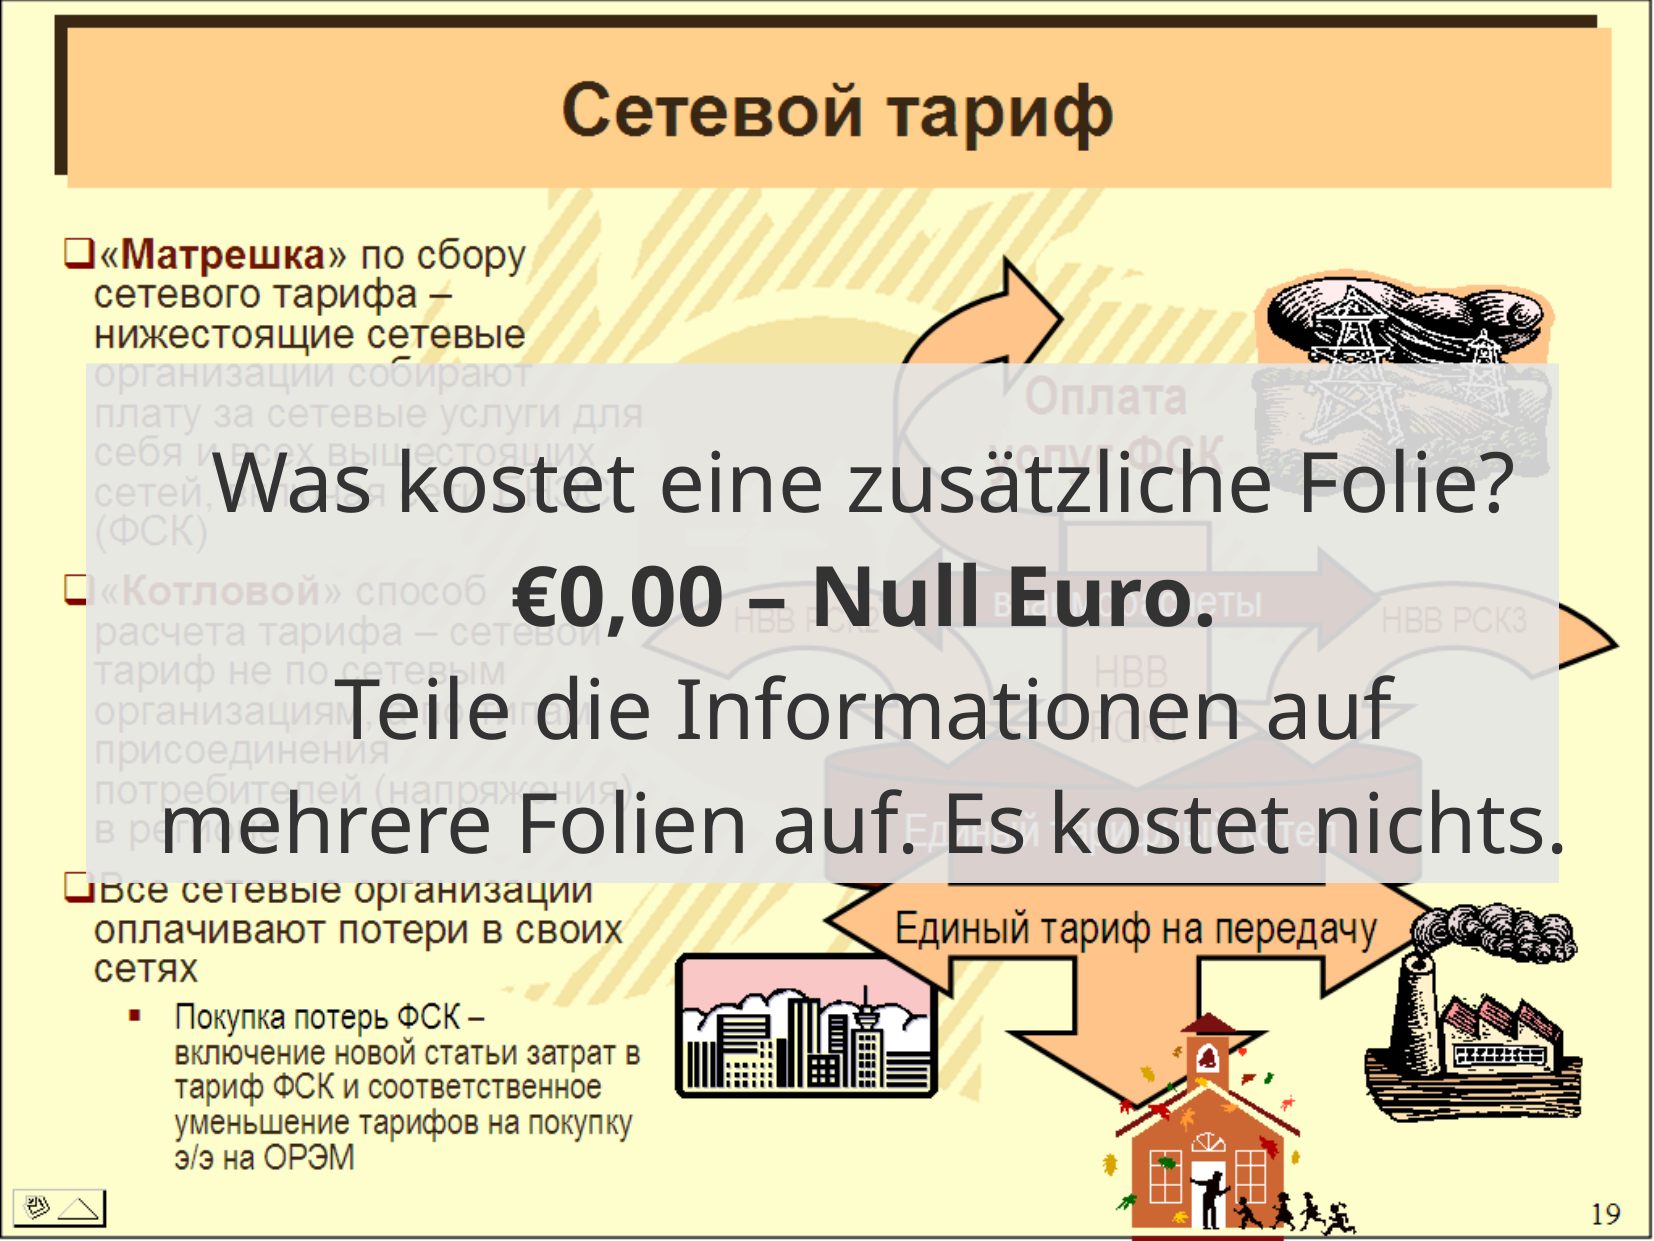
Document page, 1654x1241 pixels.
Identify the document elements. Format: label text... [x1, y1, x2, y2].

text_box [86, 363, 1559, 883]
picture [0, 0, 1654, 1241]
text_box Was kostet eine zusätzliche Folie? €0,00 – Null Euro. Teile die Informationen auf mehrere Folien auf. Es kostet nichts. [158, 423, 1494, 826]
